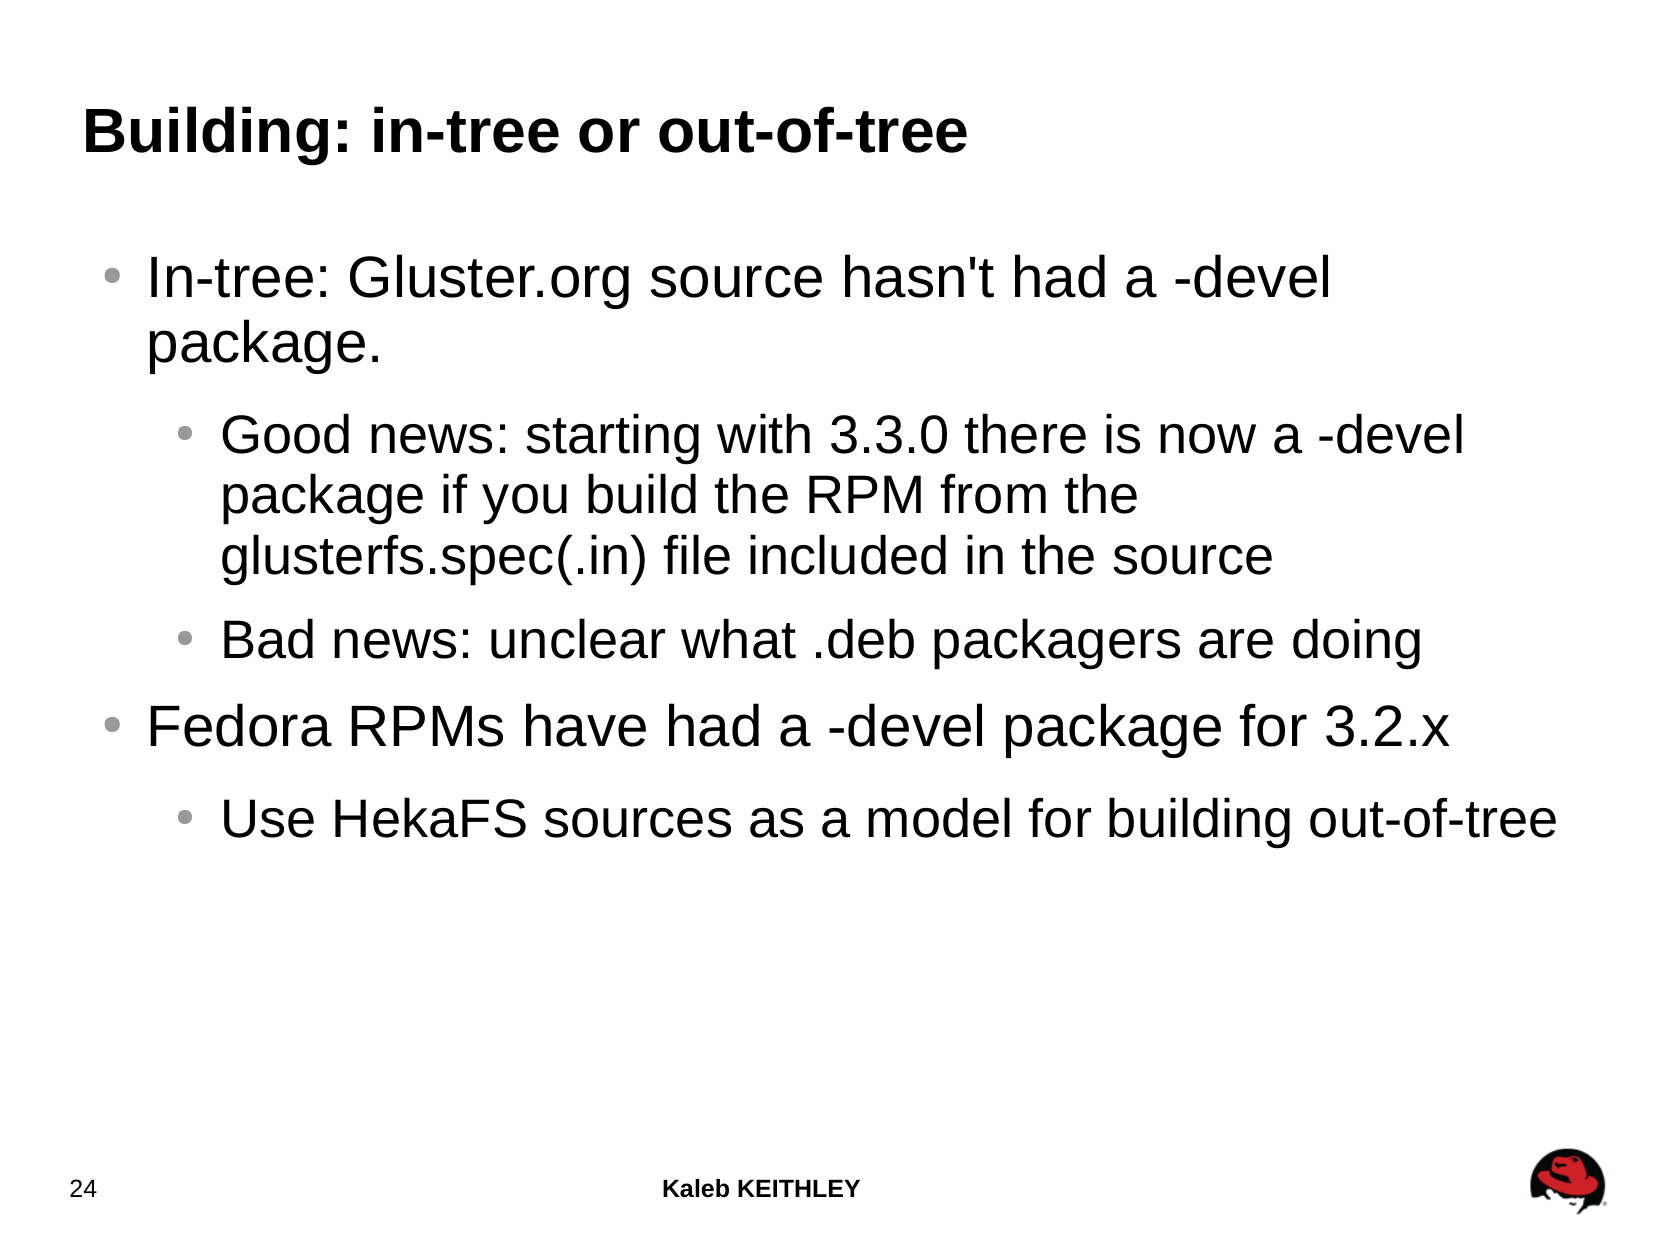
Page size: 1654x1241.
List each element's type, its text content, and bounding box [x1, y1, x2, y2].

title Building: in-tree or out-of-tree [82, 37, 1571, 226]
picture [1529, 1146, 1613, 1224]
list In-tree: Gluster.org source hasn't had a -devel package. Good news: starting with 3.3.0 there is now a -devel package if you build the RPM from the glusterfs.spec(.in) file included in the source Bad news: unclear what .deb packagers are doing Fedora RPMs have had a -devel package for 3.2.x Use HekaFS sources as a model for building out-of-tree [86, 244, 1576, 1039]
